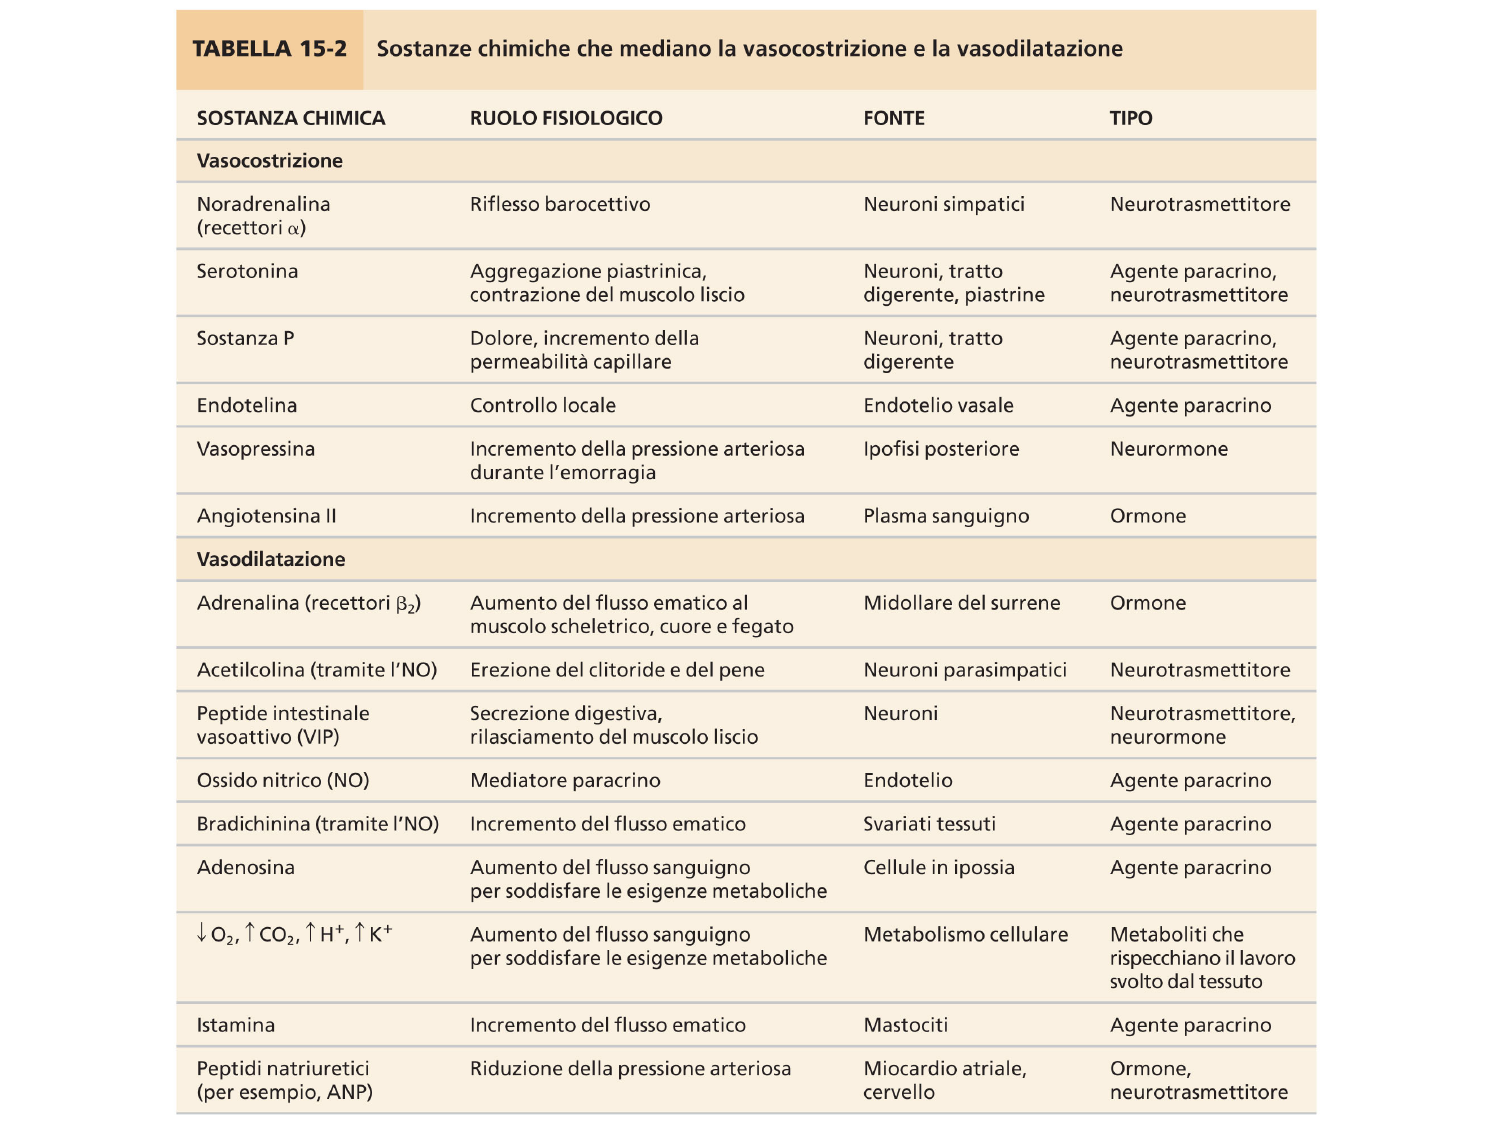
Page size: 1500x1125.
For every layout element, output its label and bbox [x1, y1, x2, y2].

picture [164, 0, 1325, 1125]
